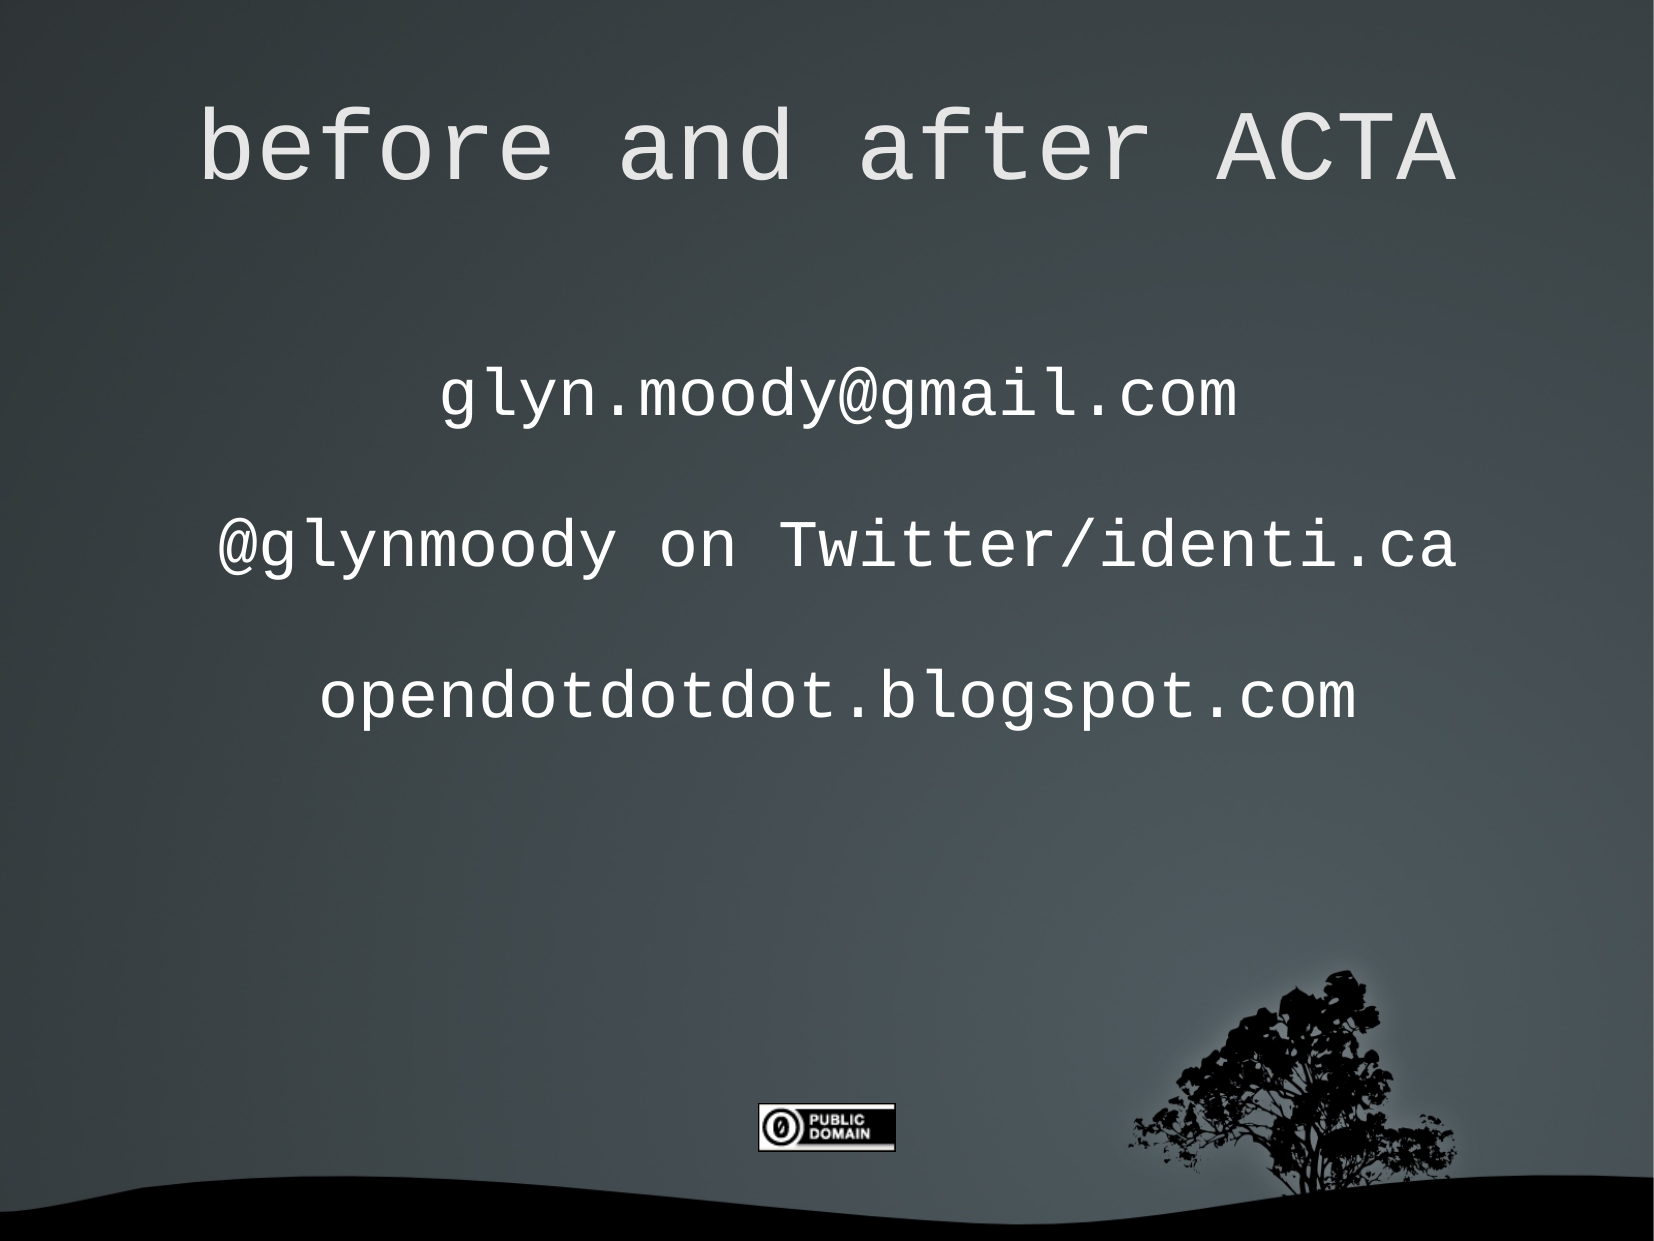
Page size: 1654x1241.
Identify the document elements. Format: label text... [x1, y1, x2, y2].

text_box glyn.moody@gmail.com @glynmoody on Twitter/identi.ca opendotdotdot.blogspot.com [82, 290, 1571, 1109]
picture [0, 0, 1654, 1241]
title before and after ACTA [82, 49, 1571, 257]
